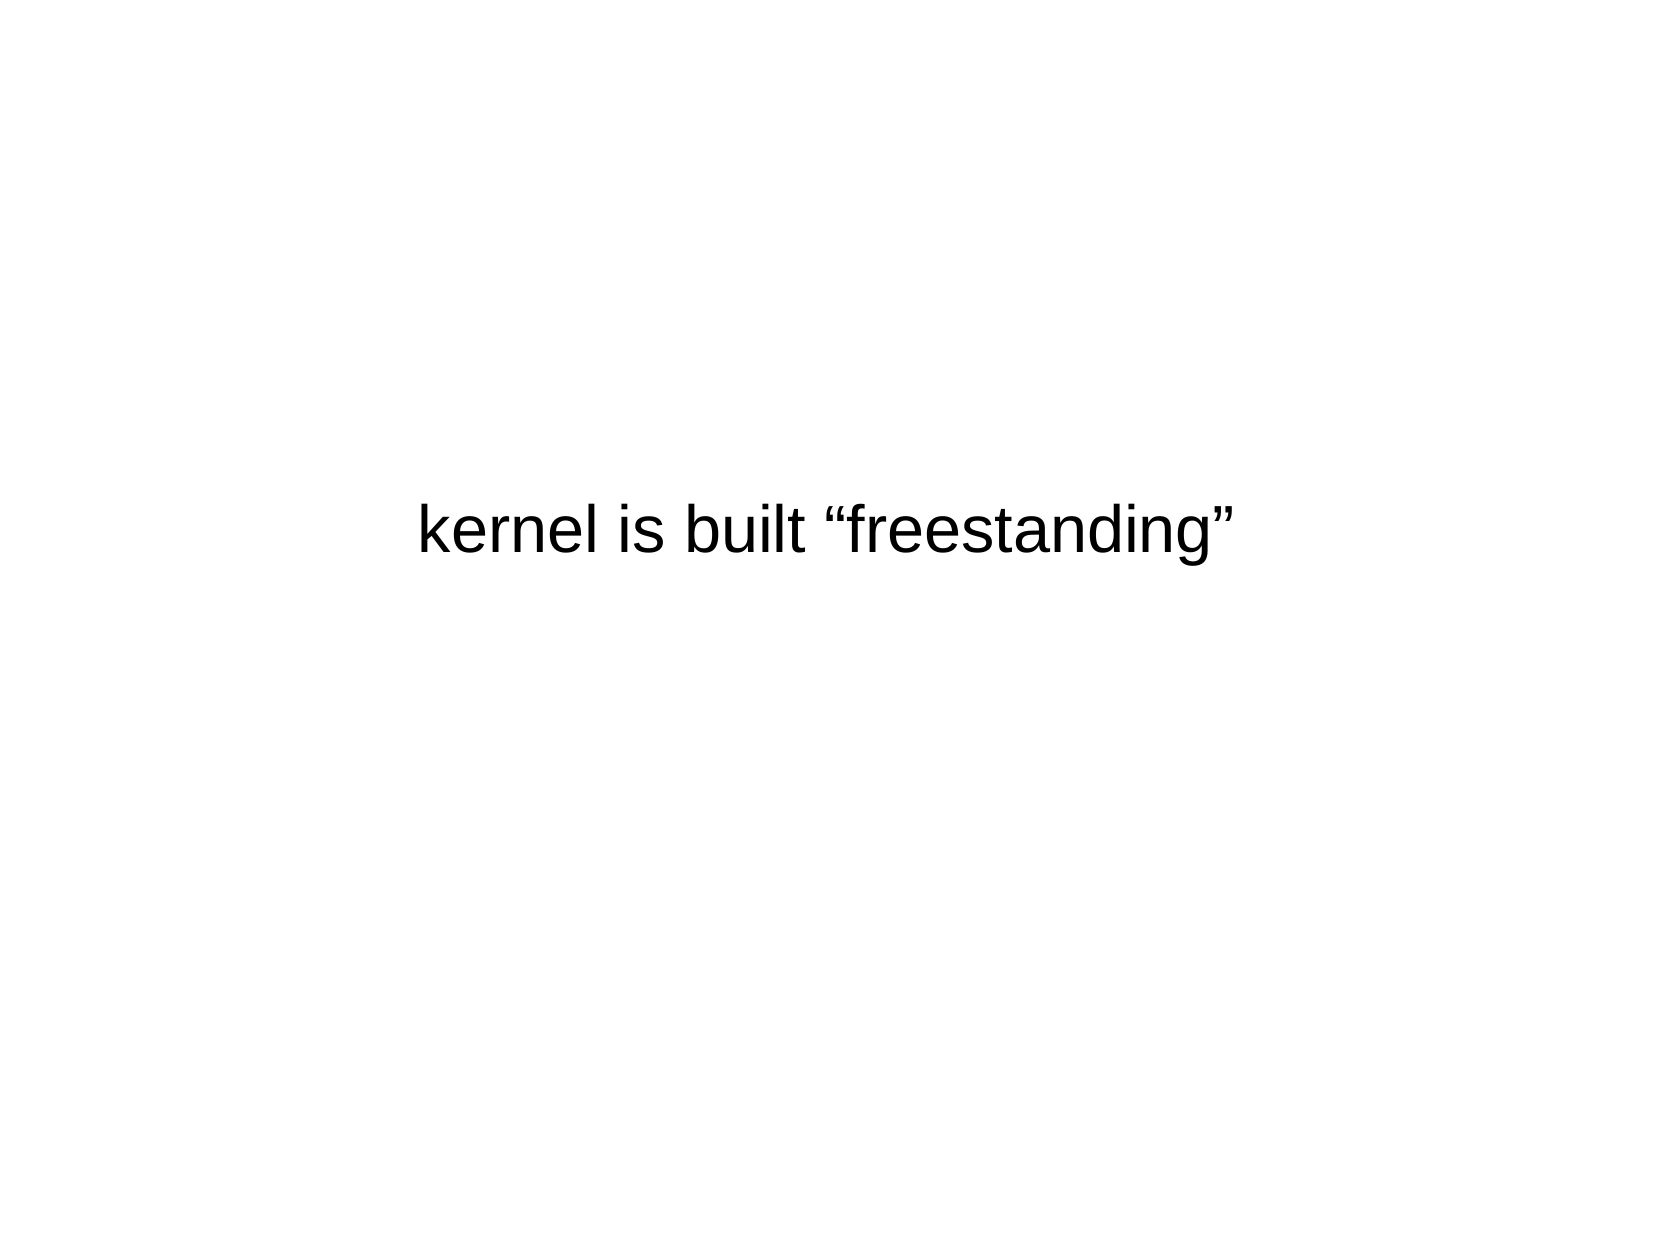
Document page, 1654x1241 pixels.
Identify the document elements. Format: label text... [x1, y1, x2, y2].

subtitle kernel is built “freestanding” [82, 49, 1571, 1010]
